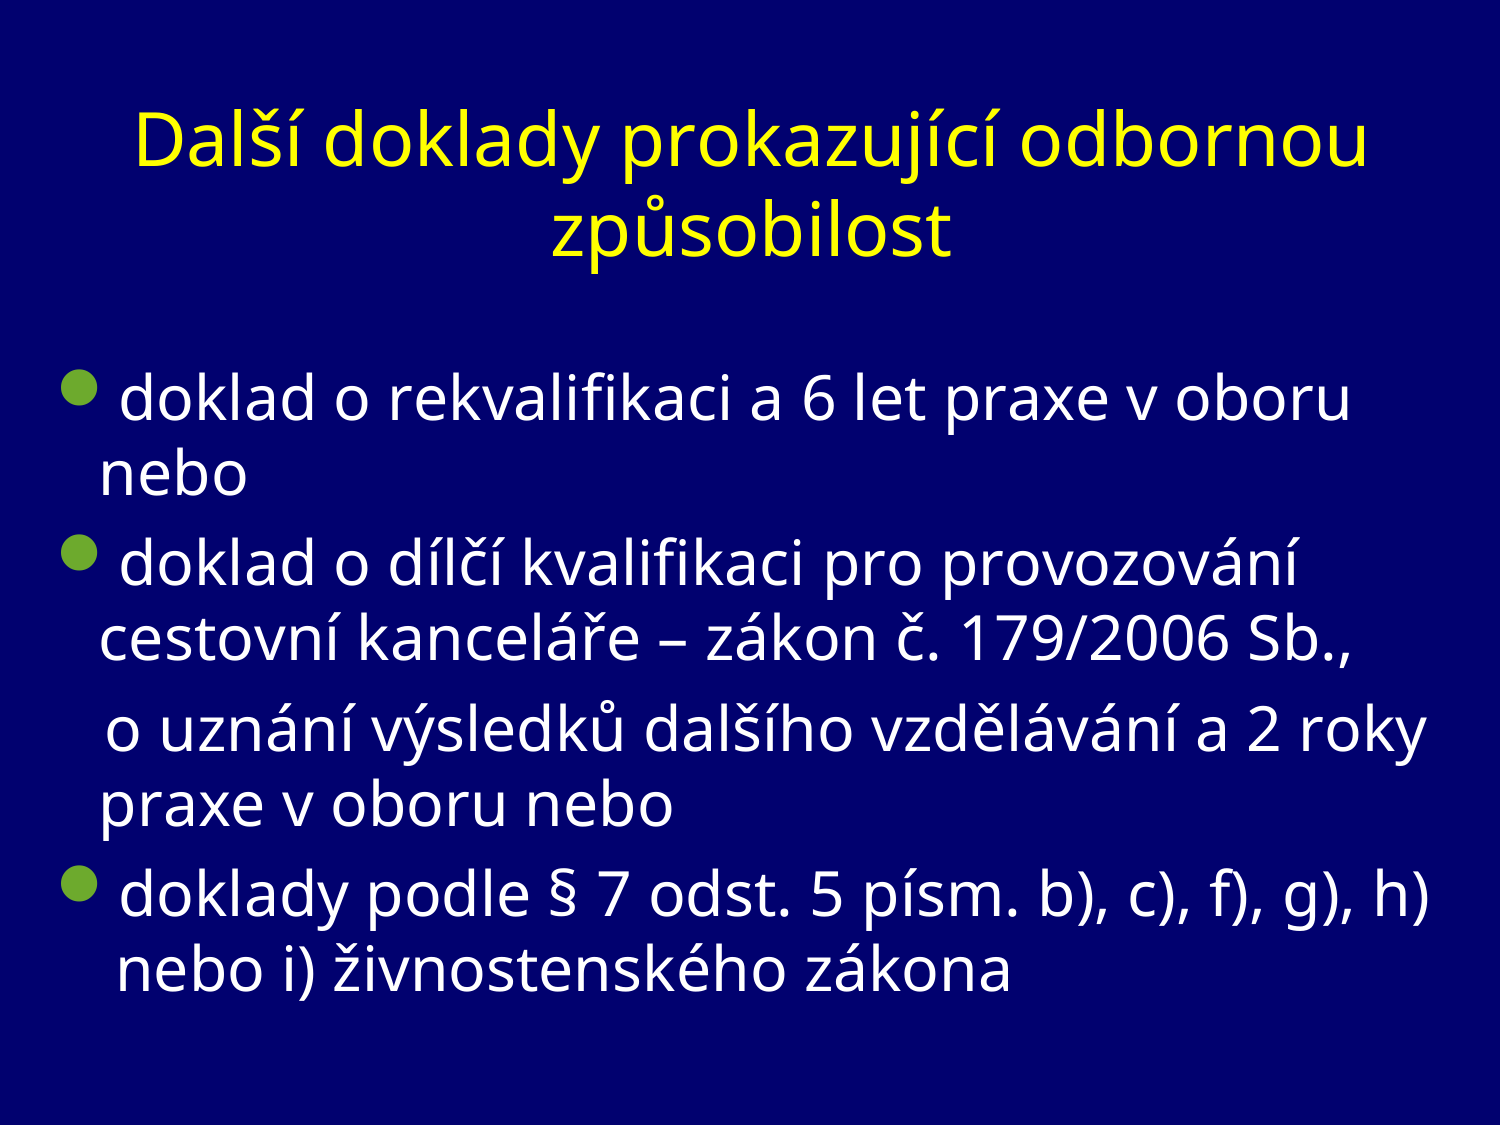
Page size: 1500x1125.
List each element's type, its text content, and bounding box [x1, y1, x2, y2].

text_box Další doklady prokazující odbornou způsobilost [29, 62, 1476, 301]
text_box doklad o rekvalifikaci a 6 let praxe v oboru nebo doklad o dílčí kvalifikaci pro provozování cestovní kanceláře – zákon č. 179/2006 Sb., o uznání výsledků dalšího vzdělávání a 2 roky praxe v oboru nebo doklady podle § 7 odst. 5 písm. b), c), f), g), h) nebo i) živnostenského zákona [41, 350, 1459, 1125]
